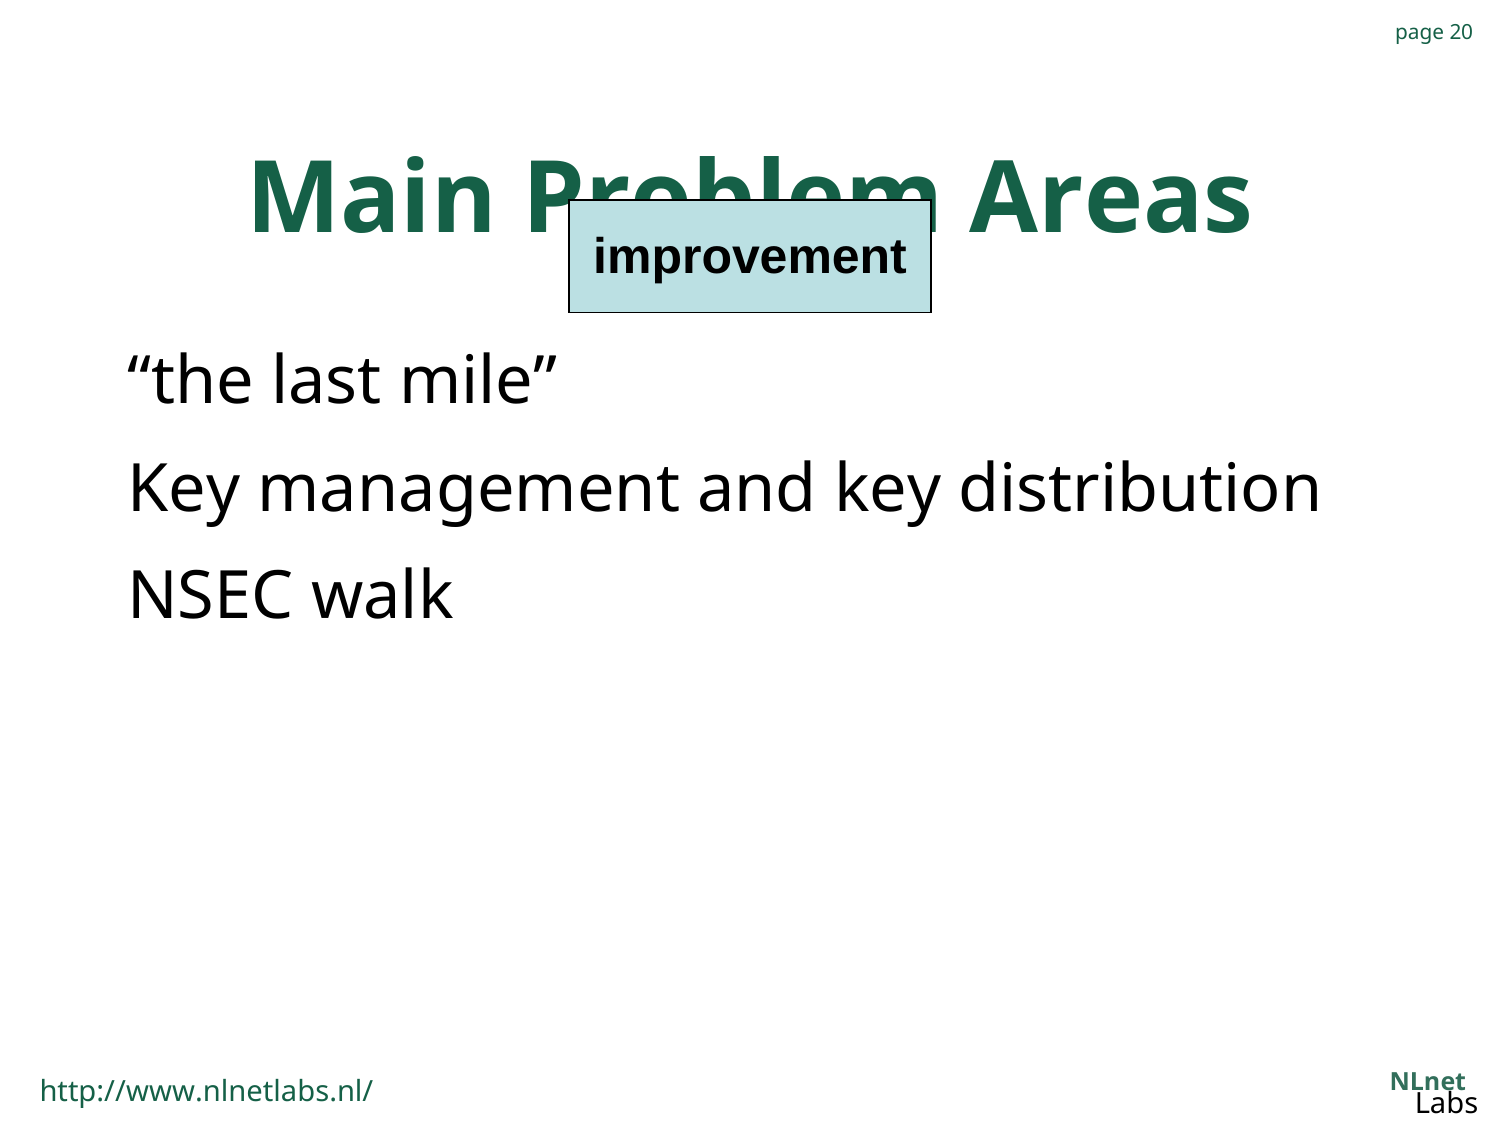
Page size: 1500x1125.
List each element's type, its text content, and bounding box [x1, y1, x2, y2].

title Main Problem Areas [112, 99, 1388, 288]
text_box improvement [568, 199, 932, 313]
list “the last mile” Key management and key distribution NSEC walk [112, 324, 1388, 1001]
